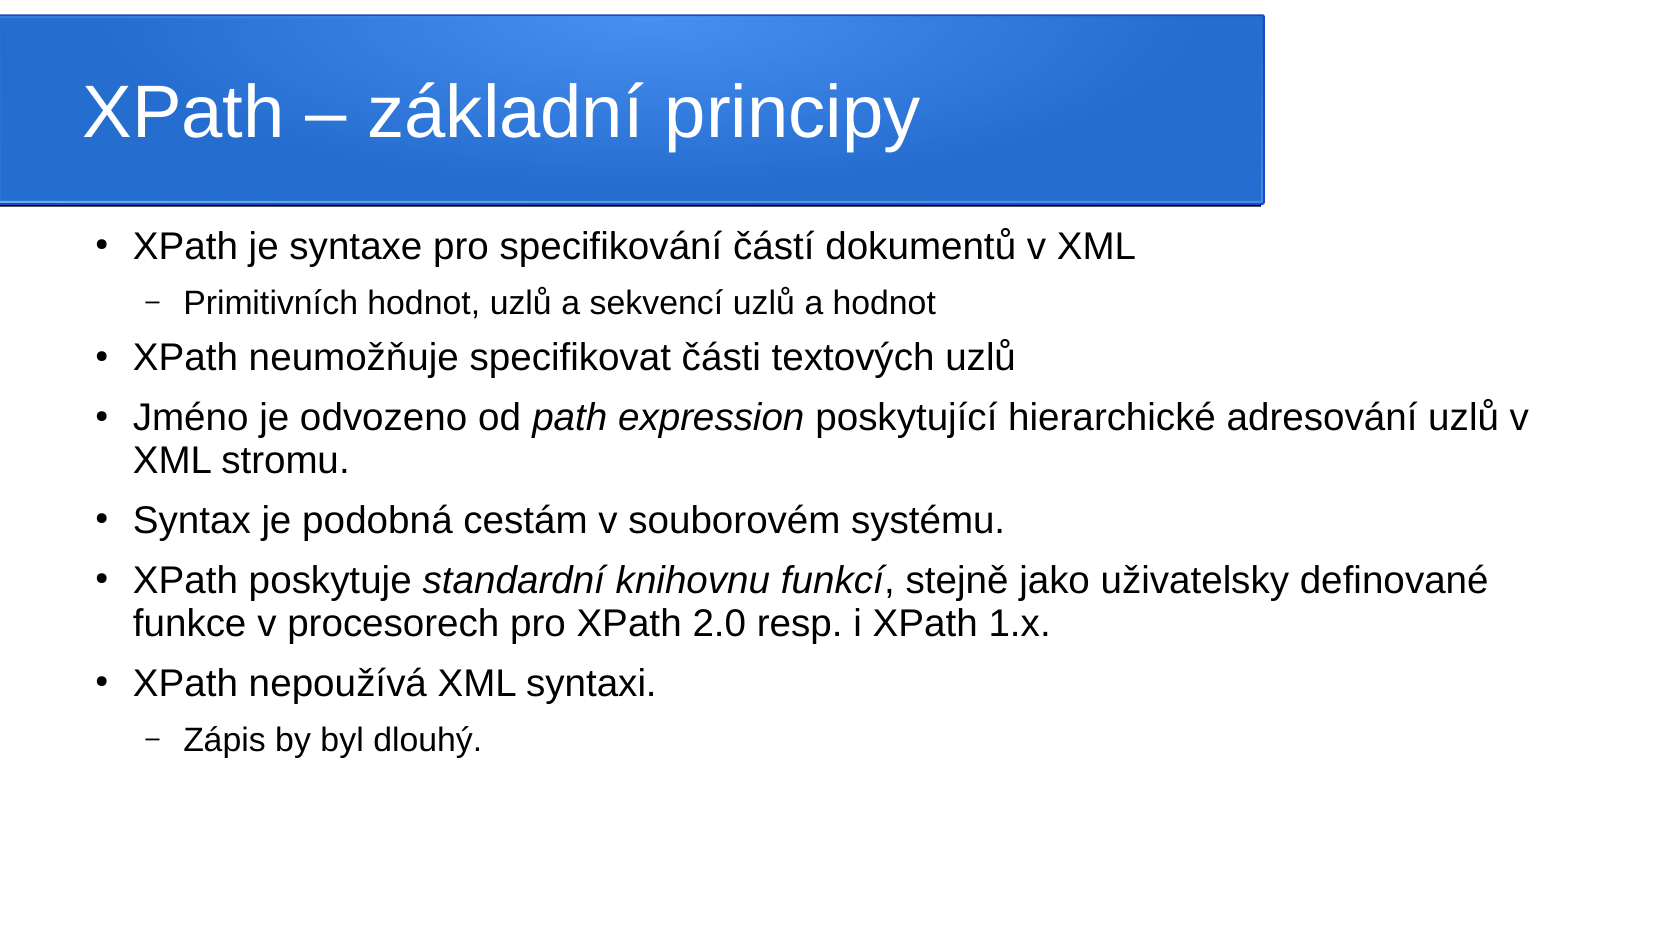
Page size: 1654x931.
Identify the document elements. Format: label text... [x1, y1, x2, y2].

title XPath – základní principy [82, 35, 1235, 189]
list XPath je syntaxe pro specifikování částí dokumentů v XML Primitivních hodnot, uzlů a sekvencí uzlů a hodnot XPath neumožňuje specifikovat části textových uzlů Jméno je odvozeno od path expression poskytující hierarchické adresování uzlů v XML stromu. Syntax je podobná cestám v souborovém systému. XPath poskytuje standardní knihovnu funkcí, stejně jako uživatelsky definované funkce v procesorech pro XPath 2.0 resp. i XPath 1.x. XPath nepoužívá XML syntaxi. Zápis by byl dlouhý. [82, 224, 1571, 764]
